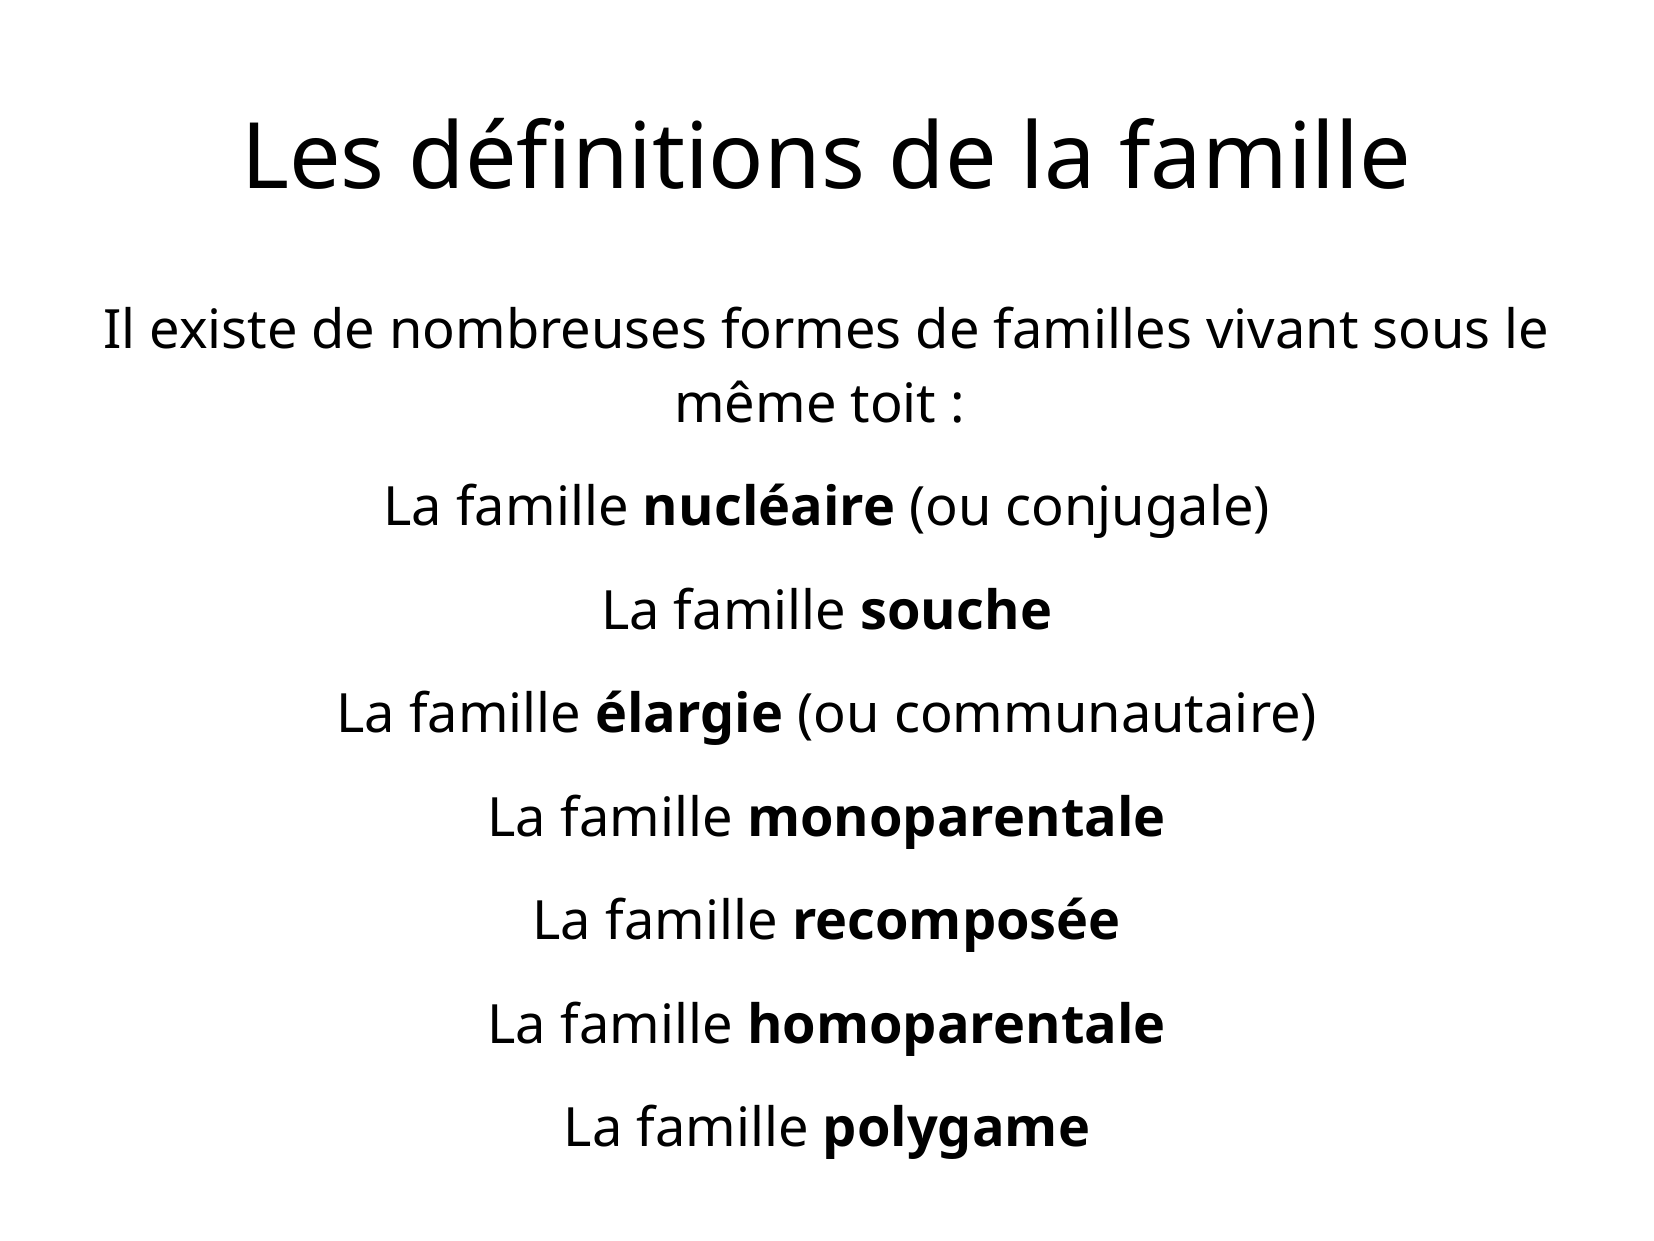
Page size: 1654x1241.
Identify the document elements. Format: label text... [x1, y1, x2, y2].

title Les définitions de la famille [82, 49, 1571, 257]
list Il existe de nombreuses formes de familles vivant sous le même toit : La famille nucléaire (ou conjugale) La famille souche La famille élargie (ou communautaire) La famille monoparentale La famille recomposée La famille homoparentale La famille polygame [70, 290, 1583, 1094]
